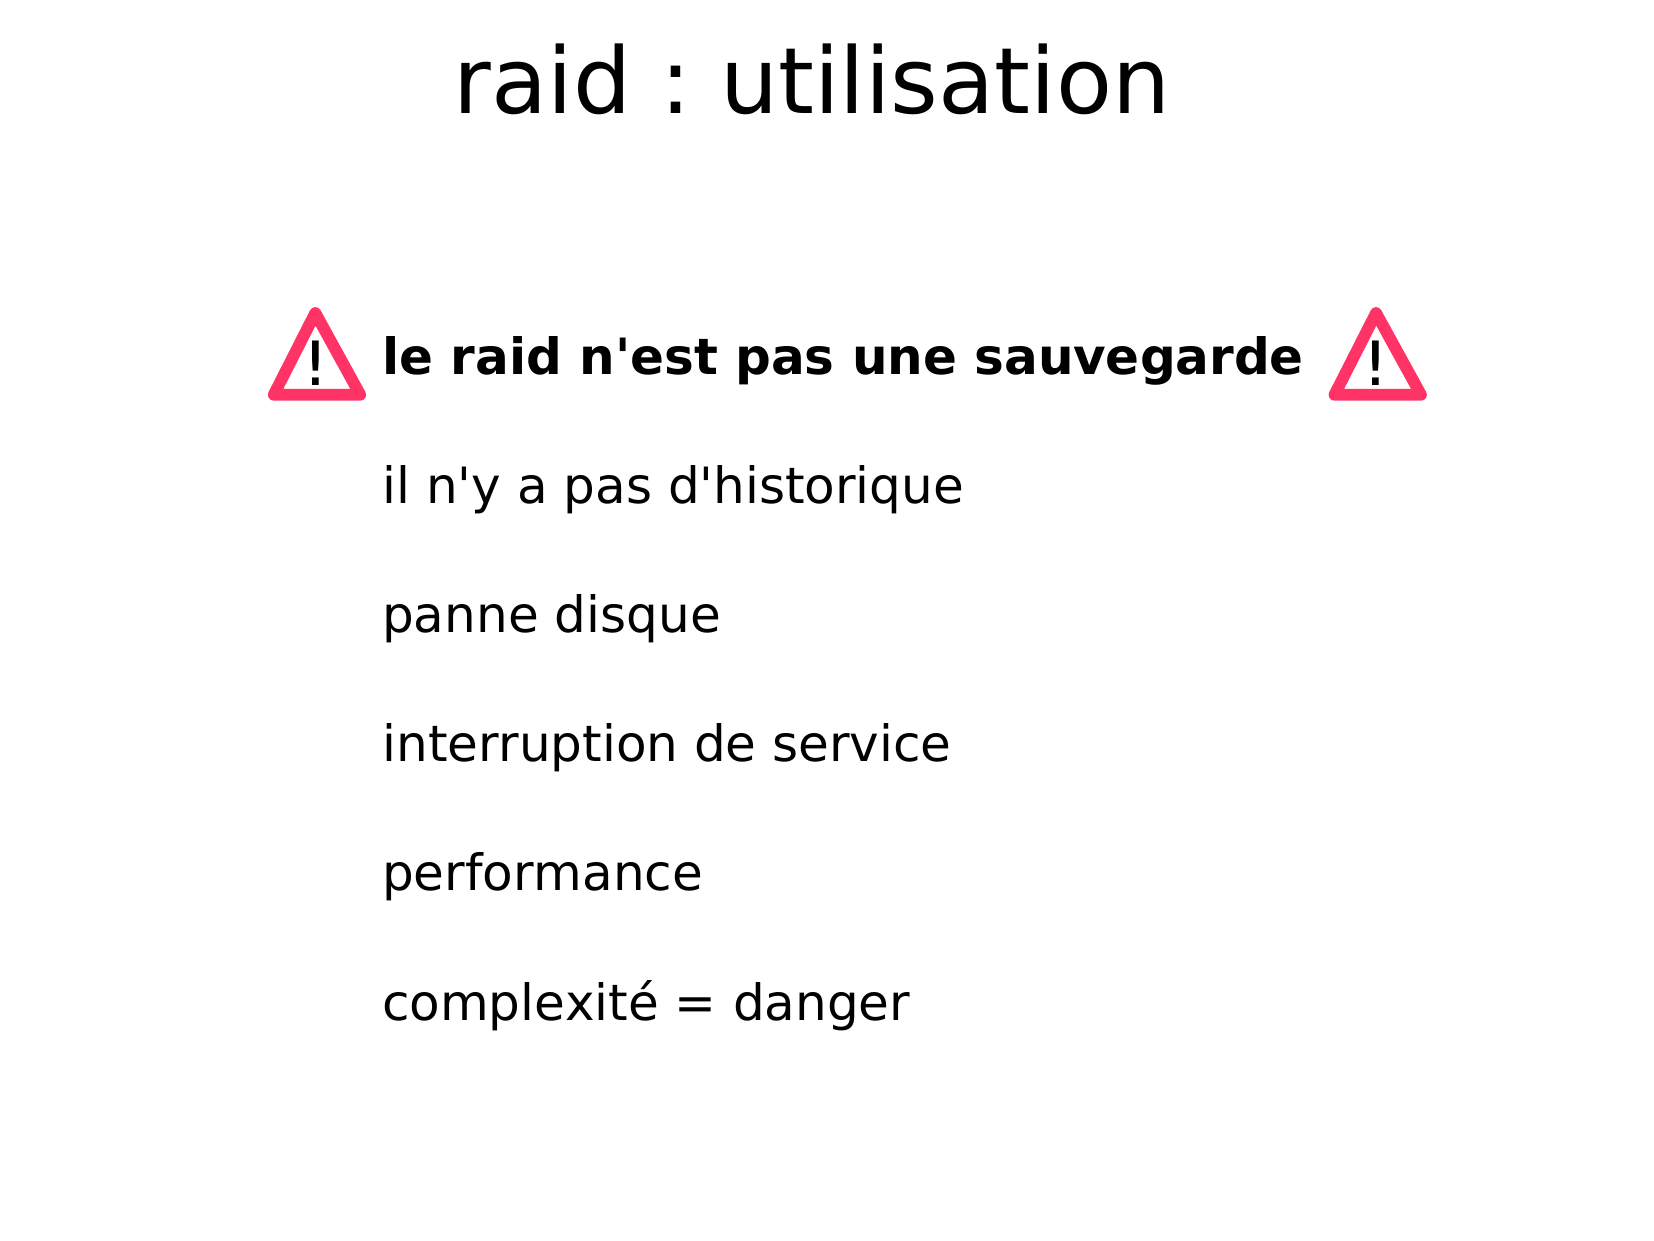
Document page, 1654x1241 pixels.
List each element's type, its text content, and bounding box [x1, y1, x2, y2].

text_box ! [295, 329, 336, 401]
text_box ! [1355, 329, 1397, 401]
text_box le raid n'est pas une sauvegarde il n'y a pas d'historique panne disque interruption de service performance complexité = danger [382, 328, 1305, 1032]
text_box [1367, 312, 1385, 329]
text_box [273, 352, 295, 395]
text_box [1397, 351, 1421, 395]
text_box [336, 350, 361, 395]
title raid : utilisation [122, 17, 1504, 143]
text_box [307, 312, 325, 329]
text_box [1334, 354, 1355, 395]
